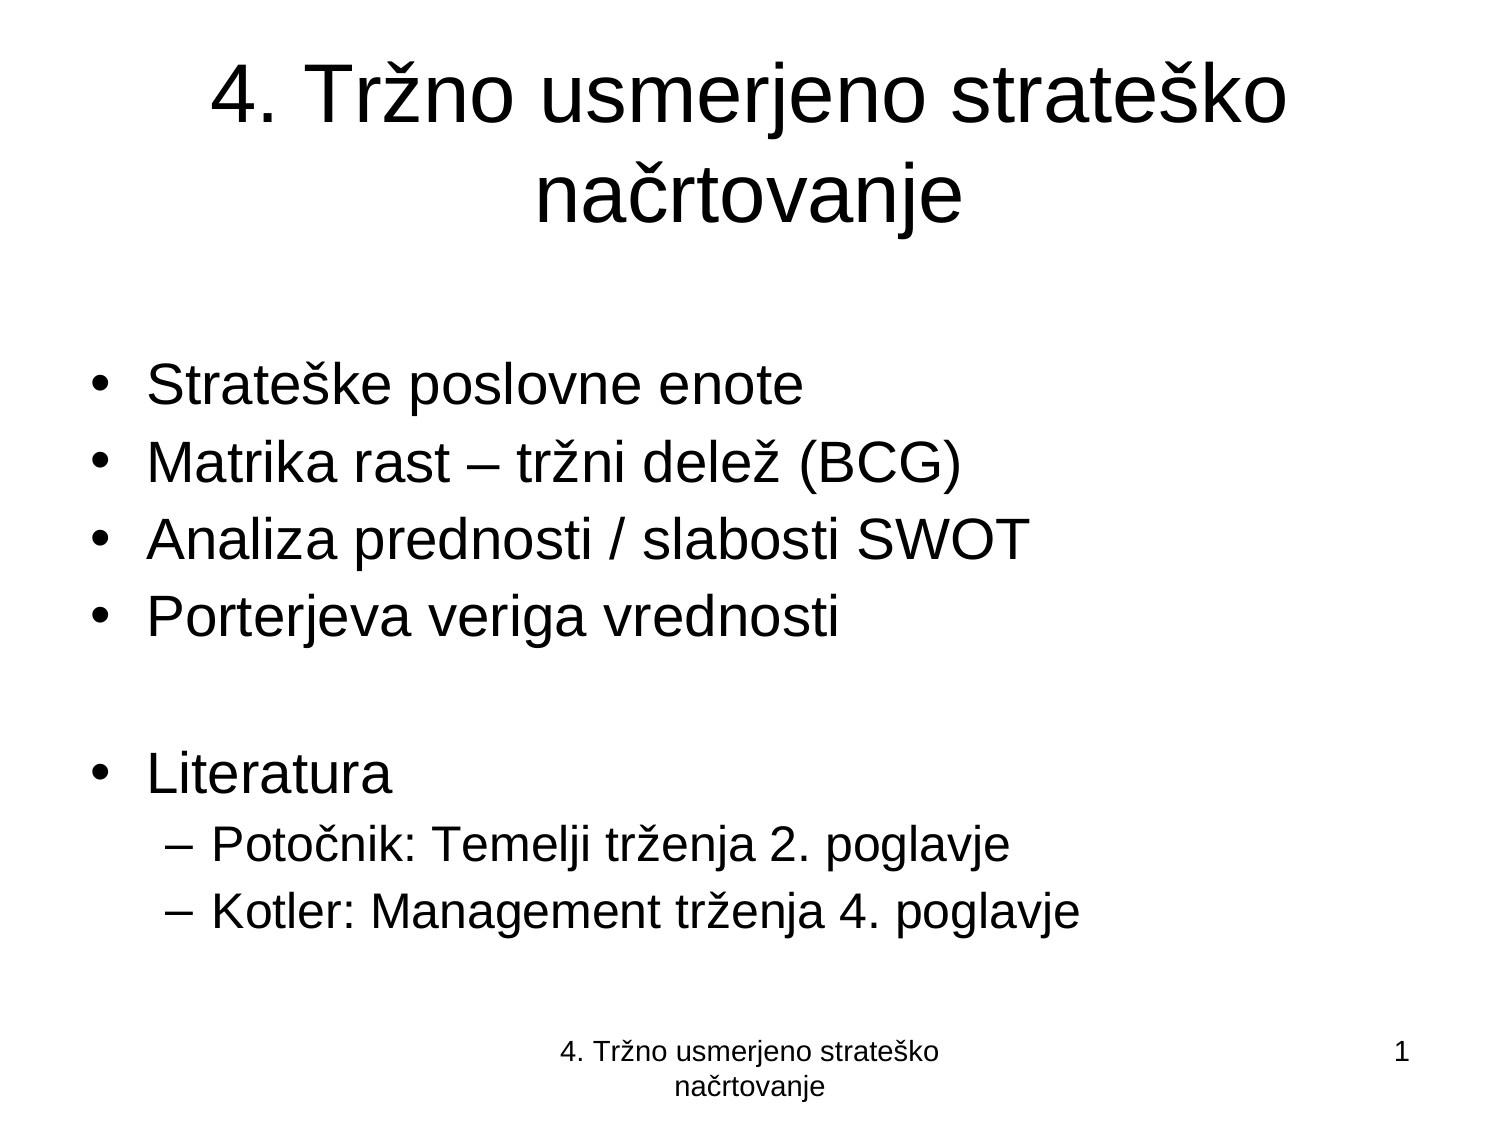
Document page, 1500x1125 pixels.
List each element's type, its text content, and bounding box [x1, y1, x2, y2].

list Strateške poslovne enote Matrika rast – tržni delež (BCG) Analiza prednosti / slabosti SWOT Porterjeva veriga vrednosti Literatura Potočnik: Temelji trženja 2. poglavje Kotler: Management trženja 4. poglavje [75, 262, 1426, 1006]
text_box 4. Tržno usmerjeno strateško načrtovanje [512, 1024, 988, 1103]
text_box <number> [1074, 1024, 1426, 1103]
title 4. Tržno usmerjeno strateško načrtovanje [75, 31, 1426, 247]
